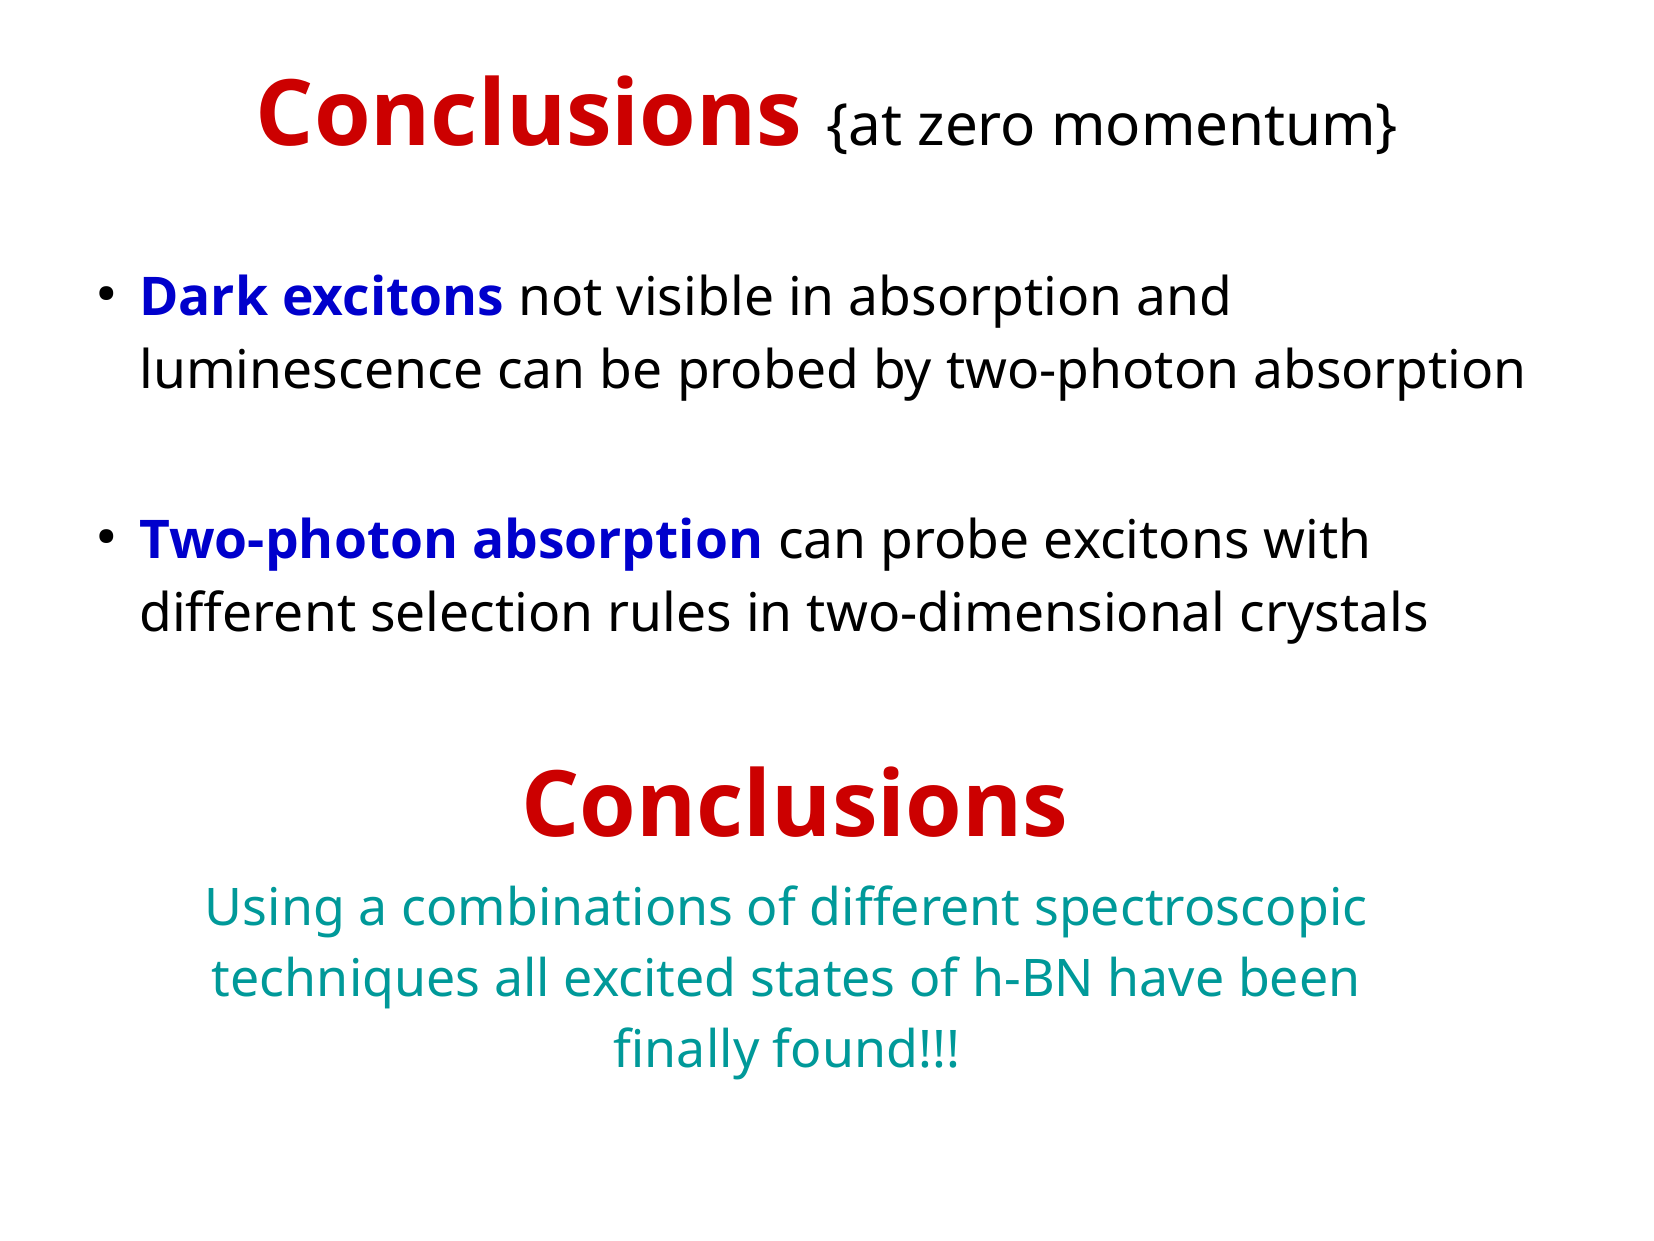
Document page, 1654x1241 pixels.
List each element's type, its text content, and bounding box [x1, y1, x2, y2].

text_box Conclusions [510, 720, 1081, 870]
list Dark excitons not visible in absorption and luminescence can be probed by two-photon absorption Two-photon absorption can probe excitons with different selection rules in two-dimensional crystals [82, 184, 1571, 656]
text_box Using a combinations of different spectroscopic techniques all excited states of h-BN have been finally found!!! [180, 870, 1396, 1156]
title Conclusions {at zero momentum} [82, 37, 1571, 184]
